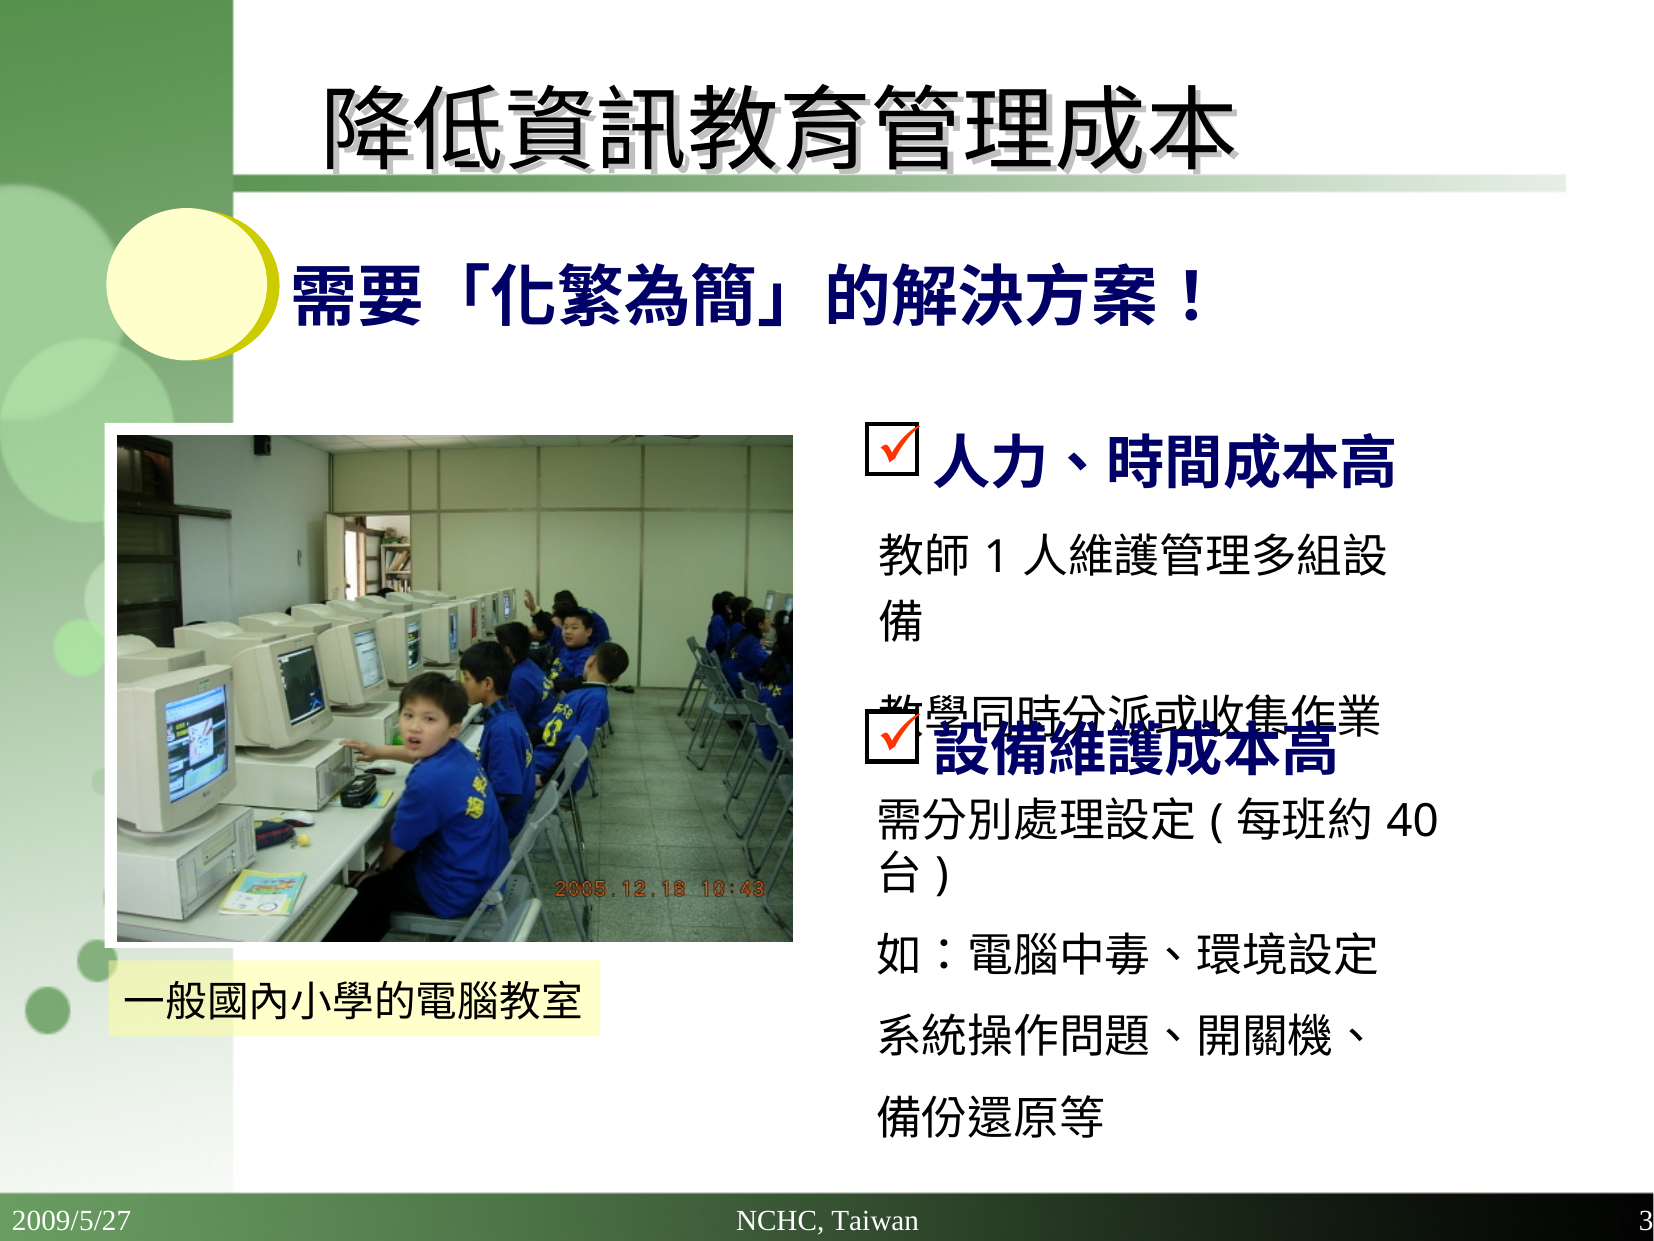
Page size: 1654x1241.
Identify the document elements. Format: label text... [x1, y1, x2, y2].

picture [0, 0, 1654, 1241]
text_box 一般國內小學的電腦教室 [108, 960, 601, 1037]
text_box 設備維護成本高 [861, 698, 1471, 795]
text_box [104, 422, 805, 948]
text_box 需分別處理設定(每班約40台) 如：電腦中毒、環境設定 系統操作問題、開關機、 備份還原等 [861, 786, 1529, 1154]
title 降低資訊教育管理成本 [129, 72, 1430, 177]
text_box [106, 208, 275, 361]
text_box 教師1人維護管理多組設備 教學同時分派或收集作業 [864, 511, 1445, 698]
text_box 人力、時間成本高 [861, 411, 1529, 507]
text_box 需要「化繁為簡」的解決方案！ [275, 235, 1248, 348]
